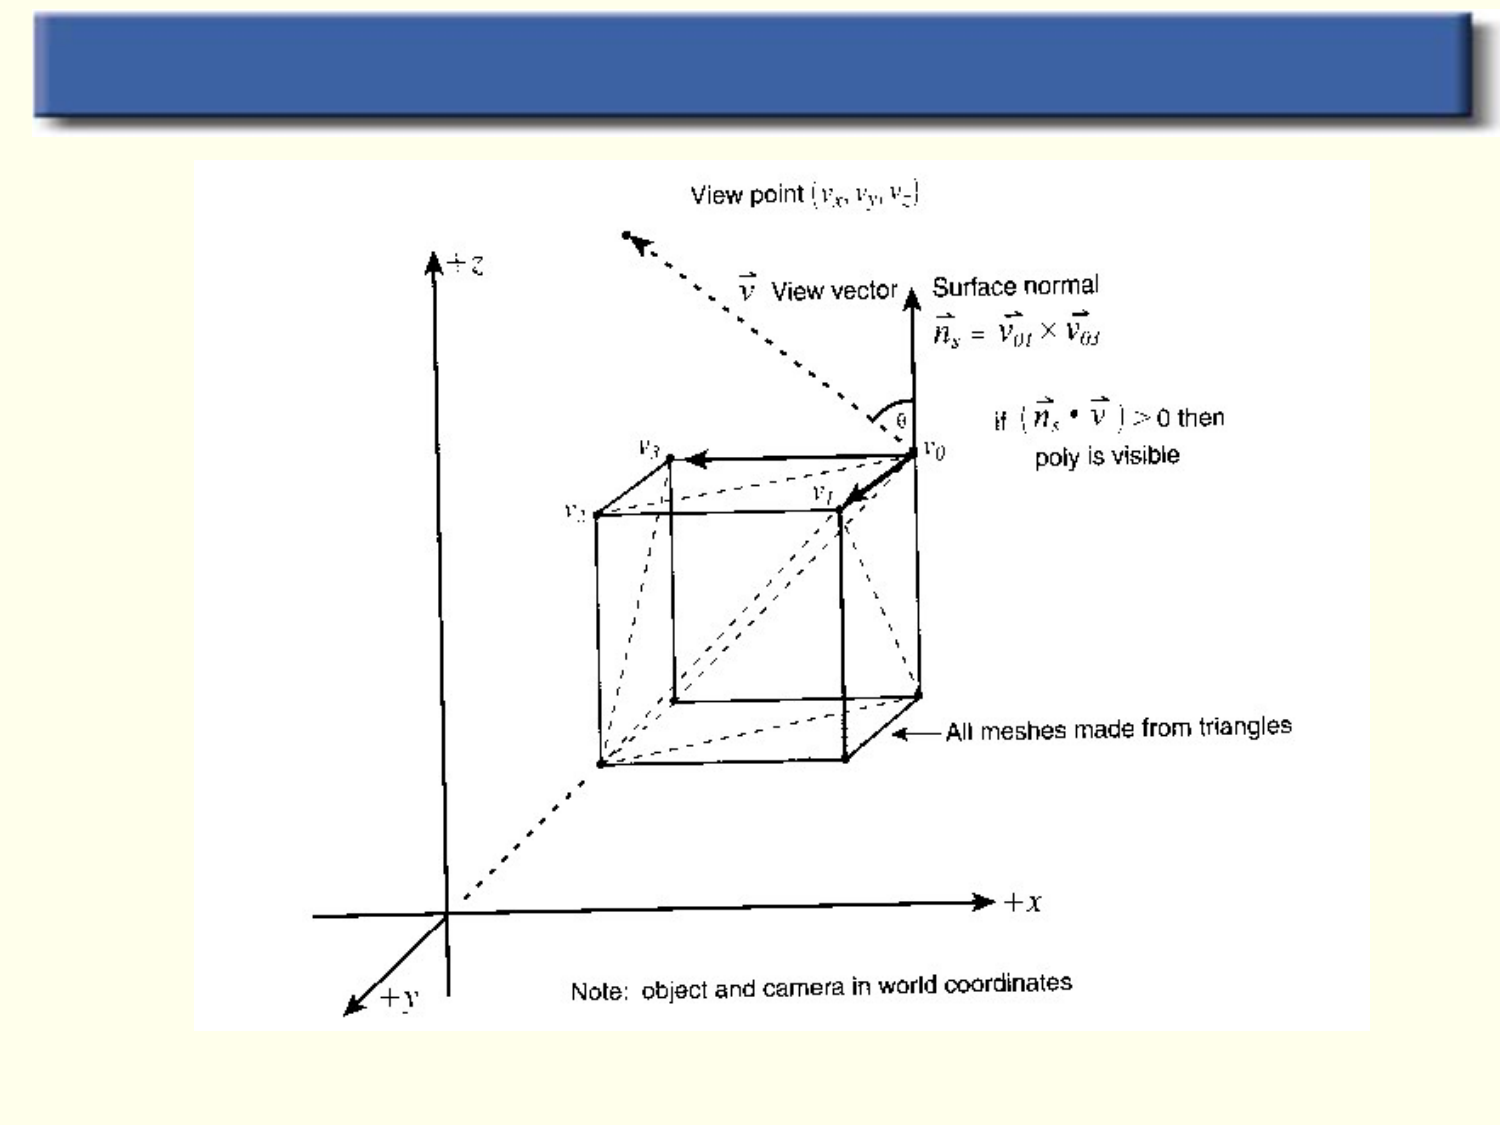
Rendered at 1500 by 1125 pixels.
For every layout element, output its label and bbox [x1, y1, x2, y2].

picture [32, 9, 1500, 137]
picture [194, 160, 1370, 1031]
